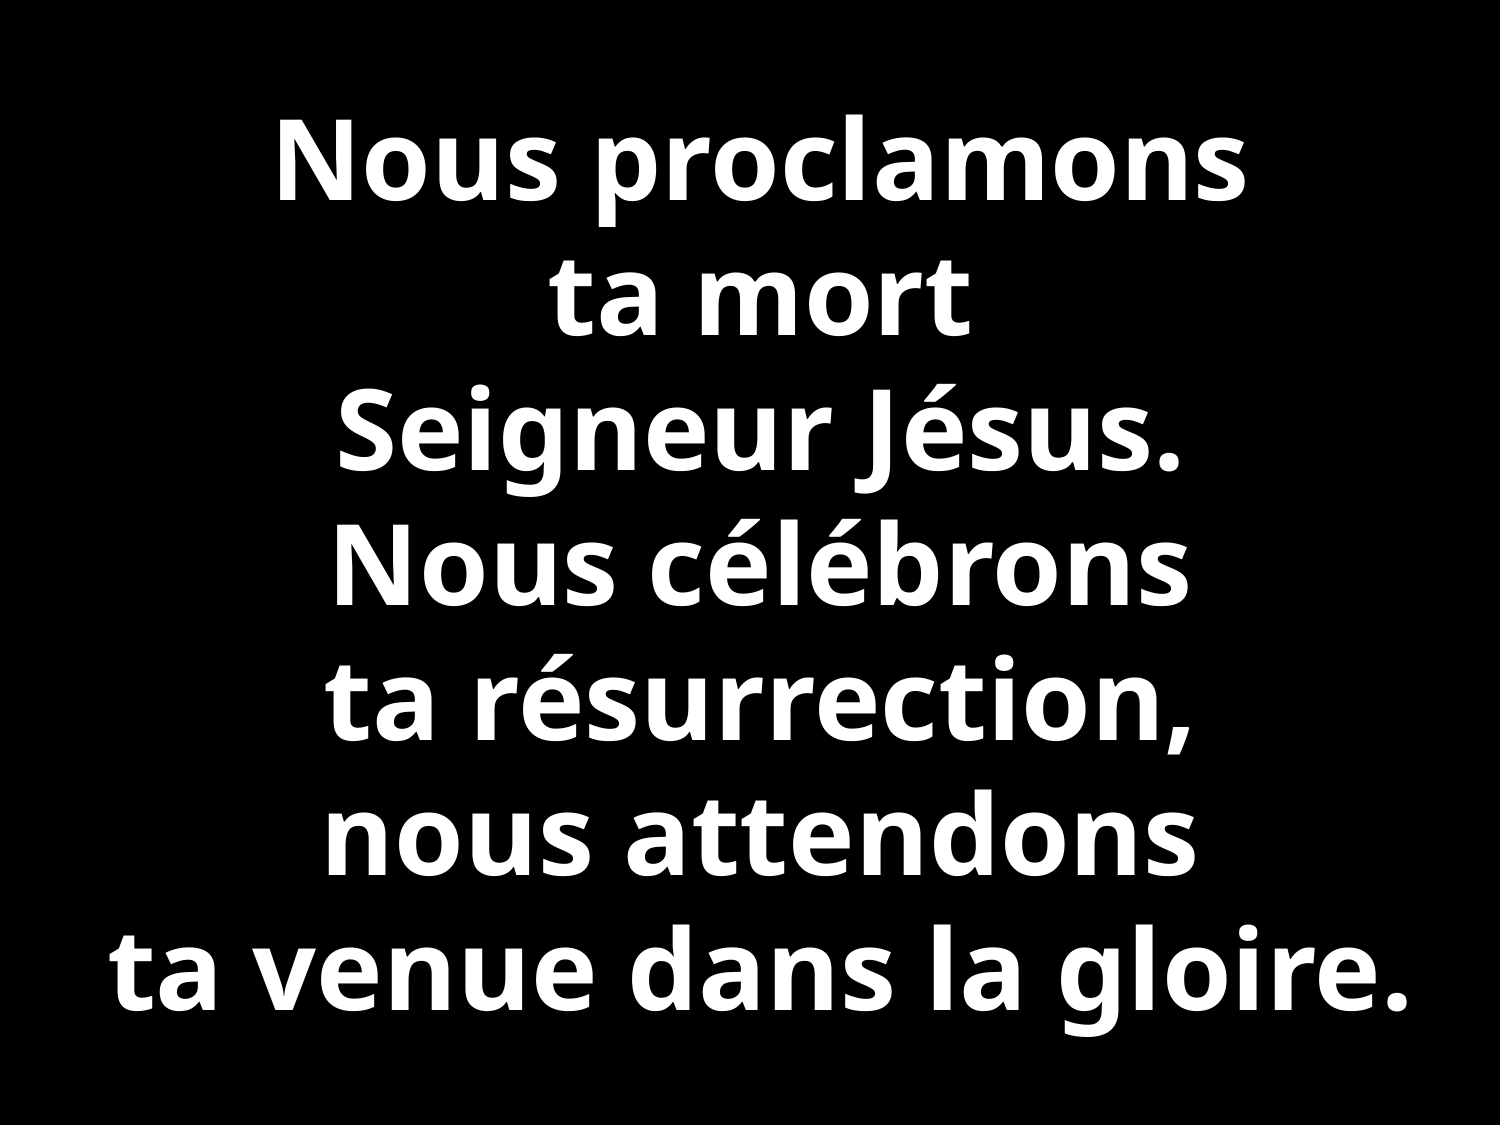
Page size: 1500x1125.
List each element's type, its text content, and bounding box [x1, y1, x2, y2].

text_box Nous proclamons ta mort Seigneur Jésus. Nous célébrons ta résurrection, nous attendons ta venue dans la gloire. [80, 80, 1441, 965]
